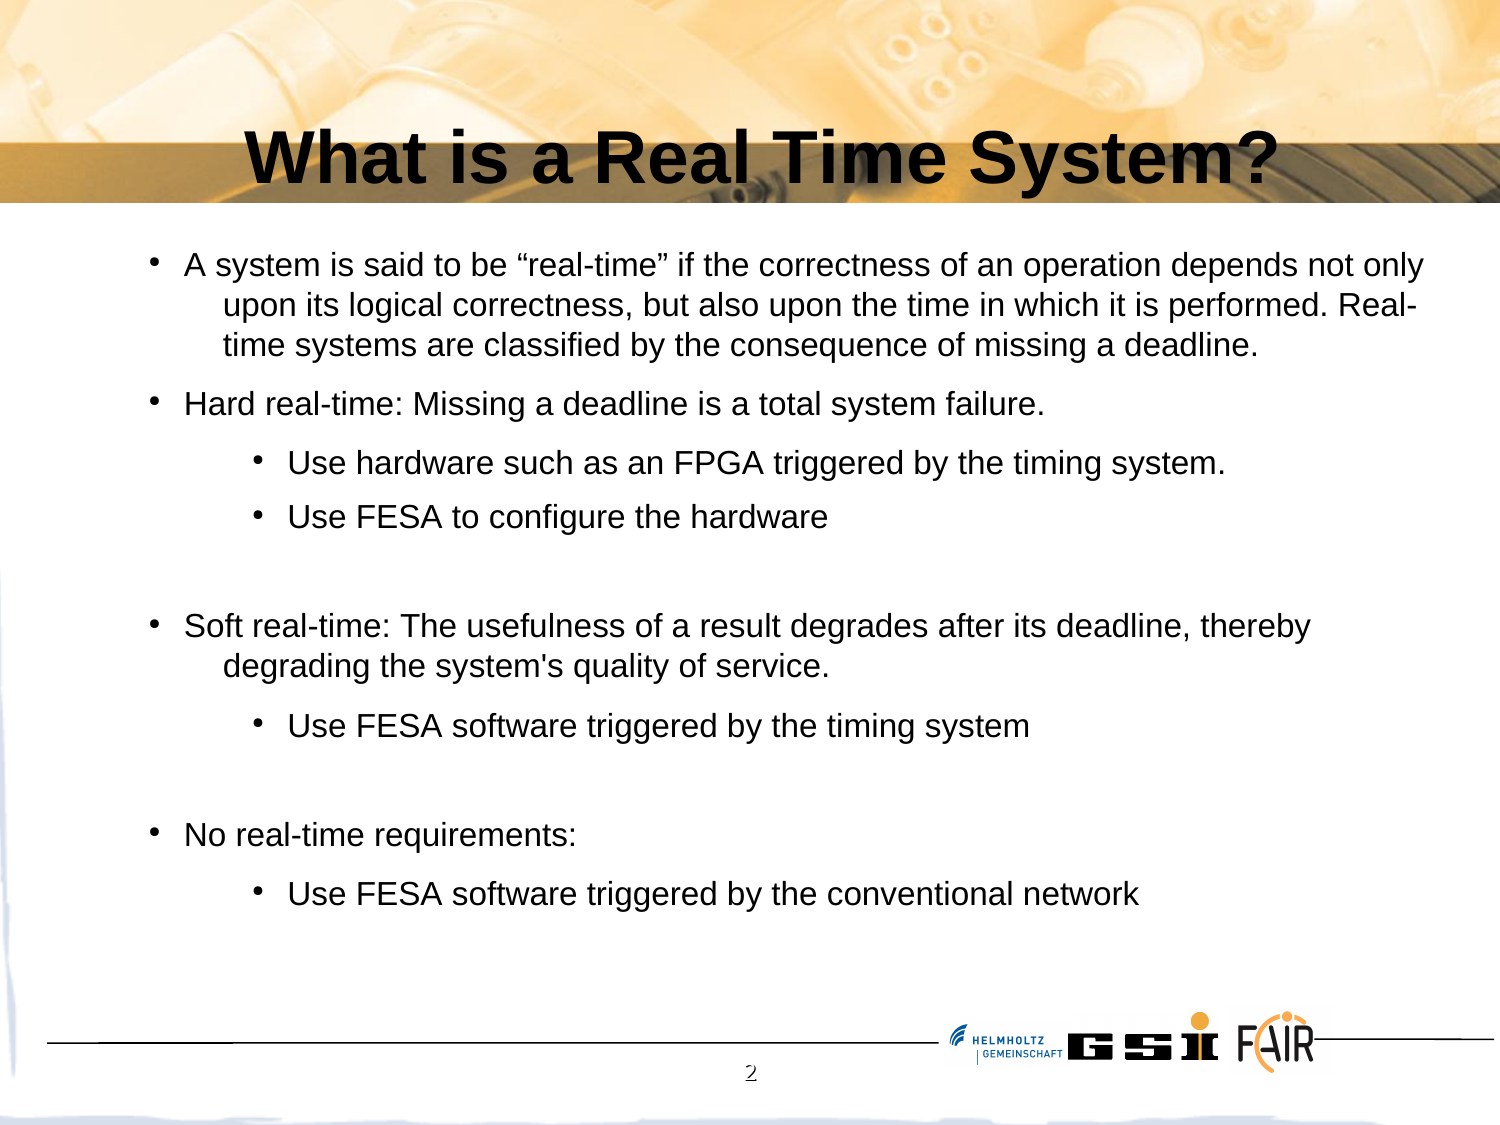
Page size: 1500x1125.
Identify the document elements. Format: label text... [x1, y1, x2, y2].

list A system is said to be “real-time” if the correctness of an operation depends not only upon its logical correctness, but also upon the time in which it is performed. Real-time systems are classified by the consequence of missing a deadline. Hard real-time: Missing a deadline is a total system failure. Use hardware such as an FPGA triggered by the timing system. Use FESA to configure the hardware Soft real-time: The usefulness of a result degrades after its deadline, thereby degrading the system's quality of service. Use FESA software triggered by the timing system No real-time requirements: Use FESA software triggered by the conventional network [20, 235, 1462, 1001]
title What is a Real Time System? [127, 17, 1372, 290]
text_box <number> [687, 1042, 813, 1103]
picture [0, 0, 1500, 1125]
